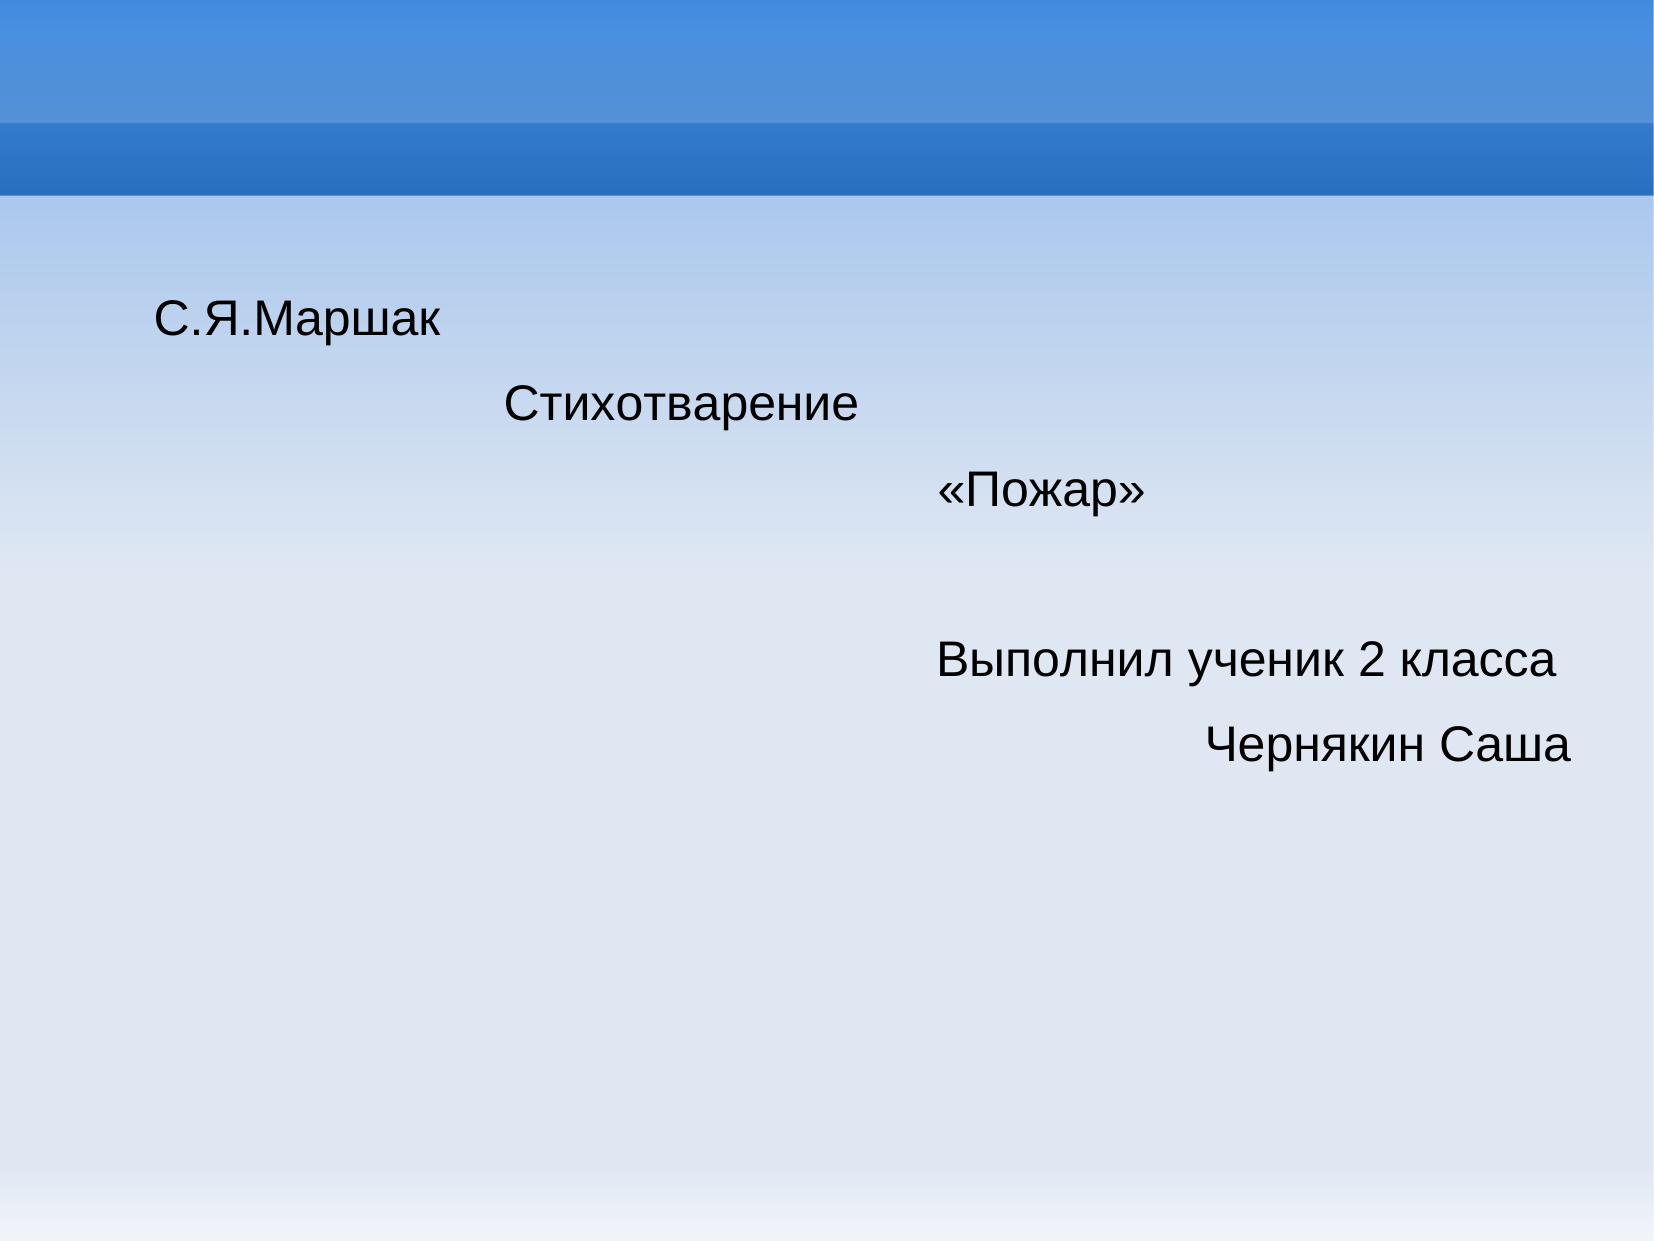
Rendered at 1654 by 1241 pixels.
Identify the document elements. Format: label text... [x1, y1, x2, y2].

picture [0, 0, 1654, 1241]
list С.Я.Маршак Стихотварение «Пожар» Выполнил ученик 2 класса Чернякин Саша [82, 290, 1571, 1109]
